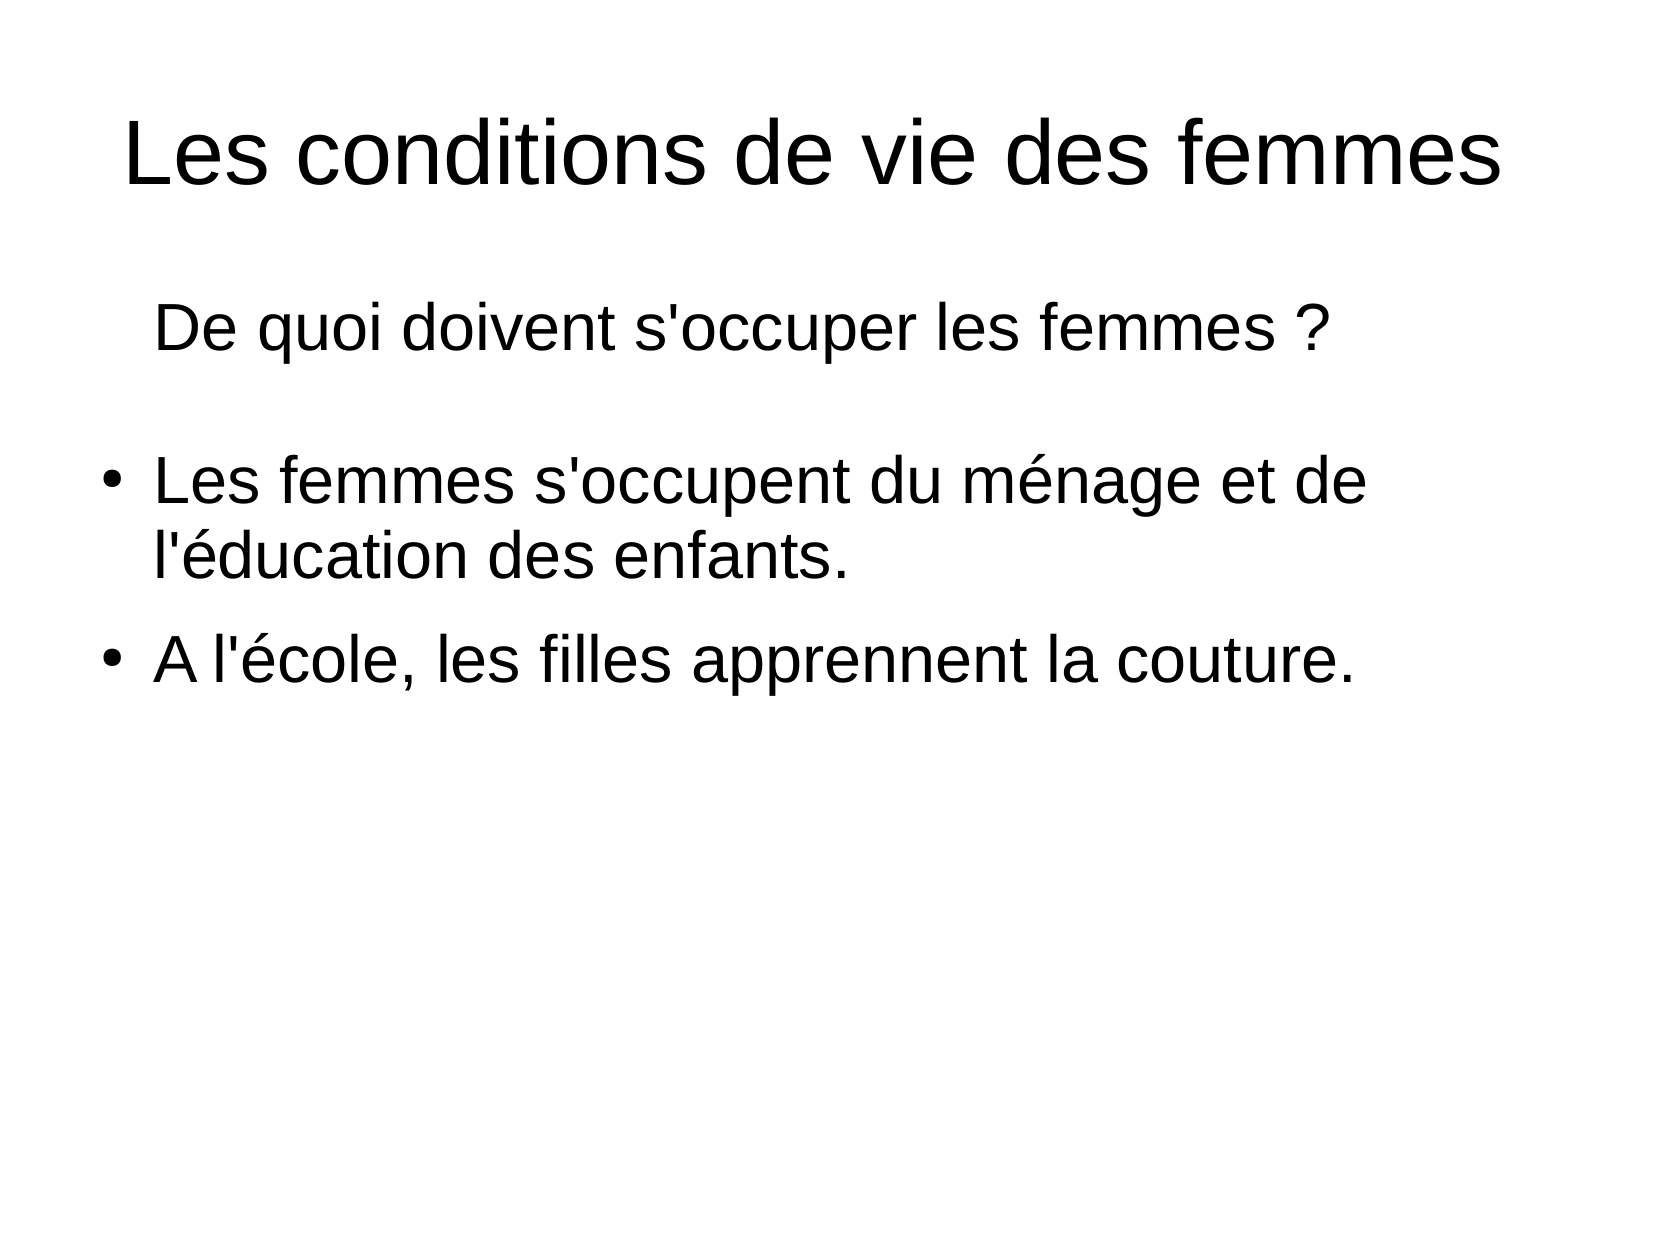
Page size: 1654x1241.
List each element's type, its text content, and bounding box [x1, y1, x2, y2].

title Les conditions de vie des femmes [82, 49, 1571, 257]
list De quoi doivent s'occuper les femmes ? Les femmes s'occupent du ménage et de l'éducation des enfants. A l'école, les filles apprennent la couture. [82, 290, 1571, 697]
